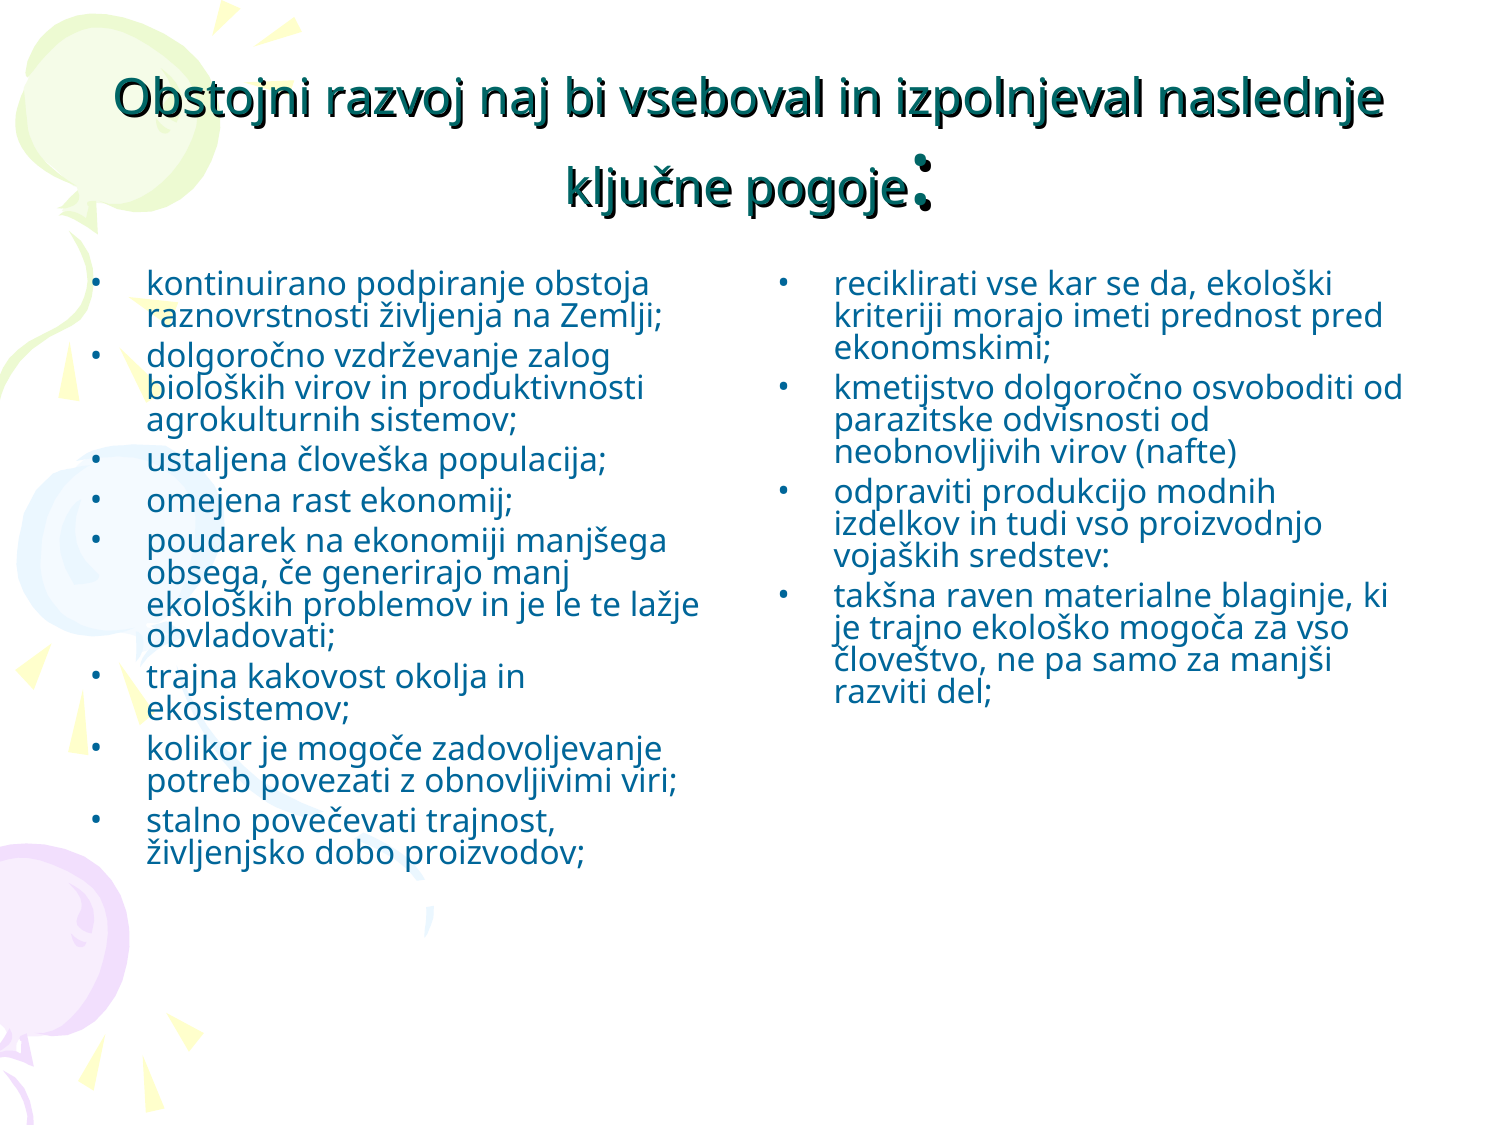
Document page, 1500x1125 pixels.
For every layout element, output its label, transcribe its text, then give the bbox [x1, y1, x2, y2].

list reciklirati vse kar se da, ekološki kriteriji morajo imeti prednost pred ekonomskimi; kmetijstvo dolgoročno osvoboditi od parazitske odvisnosti od neobnovljivih virov (nafte) odpraviti produkcijo modnih izdelkov in tudi vso proizvodnjo vojaških sredstev: takšna raven materialne blaginje, ki je trajno ekološko mogoča za vso človeštvo, ne pa samo za manjši razviti del; [762, 262, 1426, 994]
title Obstojni razvoj naj bi vseboval in izpolnjeval naslednje ključne pogoje: [72, 16, 1426, 233]
list kontinuirano podpiranje obstoja raznovrstnosti življenja na Zemlji; dolgoročno vzdrževanje zalog bioloških virov in produktivnosti agrokulturnih sistemov; ustaljena človeška populacija; omejena rast ekonomij; poudarek na ekonomiji manjšega obsega, če generirajo manj ekoloških problemov in je le te lažje obvladovati; trajna kakovost okolja in ekosistemov; kolikor je mogoče zadovoljevanje potreb povezati z obnovljivimi viri; stalno povečevati trajnost, življenjsko dobo proizvodov; [75, 262, 738, 994]
